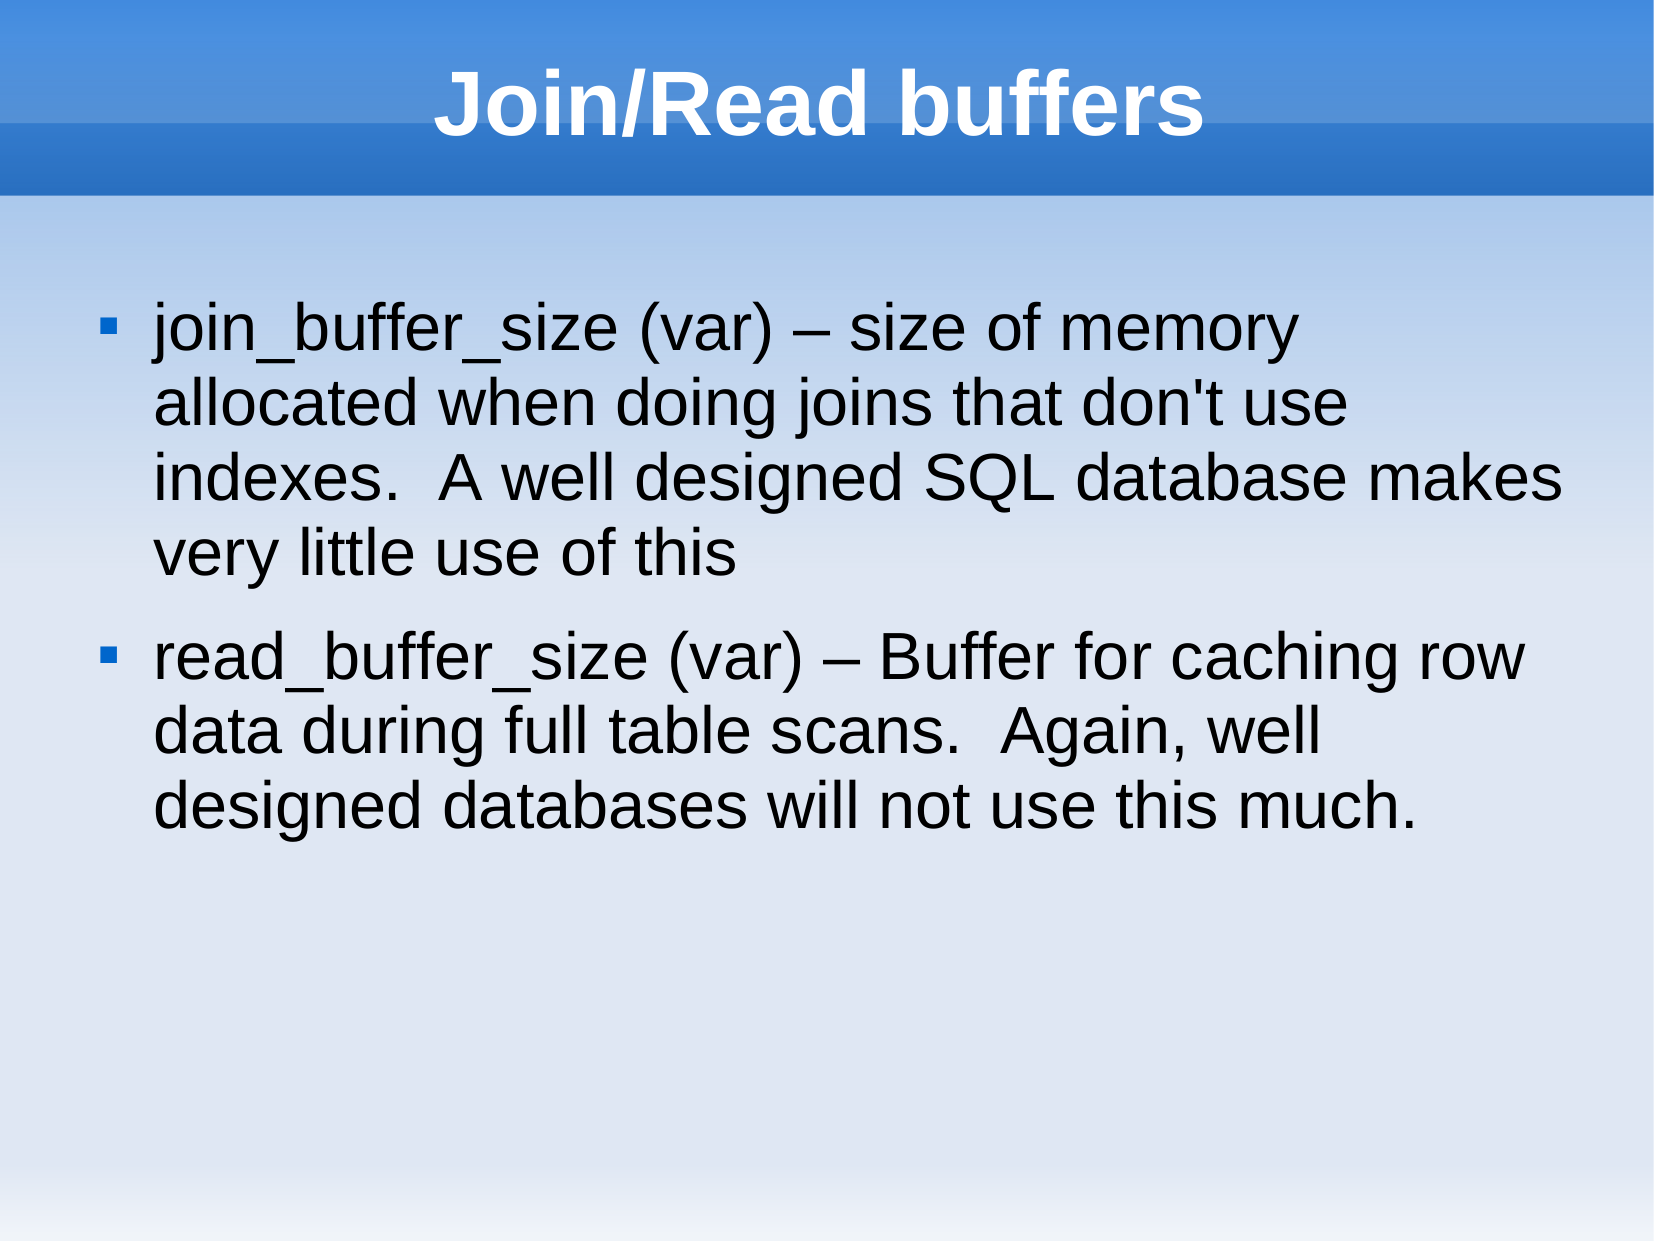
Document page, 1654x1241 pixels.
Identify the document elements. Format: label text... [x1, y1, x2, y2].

list join_buffer_size (var) – size of memory allocated when doing joins that don't use indexes. A well designed SQL database makes very little use of this read_buffer_size (var) – Buffer for caching row data during full table scans. Again, well designed databases will not use this much. [82, 290, 1571, 1109]
title Join/Read buffers [76, 0, 1565, 208]
picture [0, 0, 1654, 1241]
